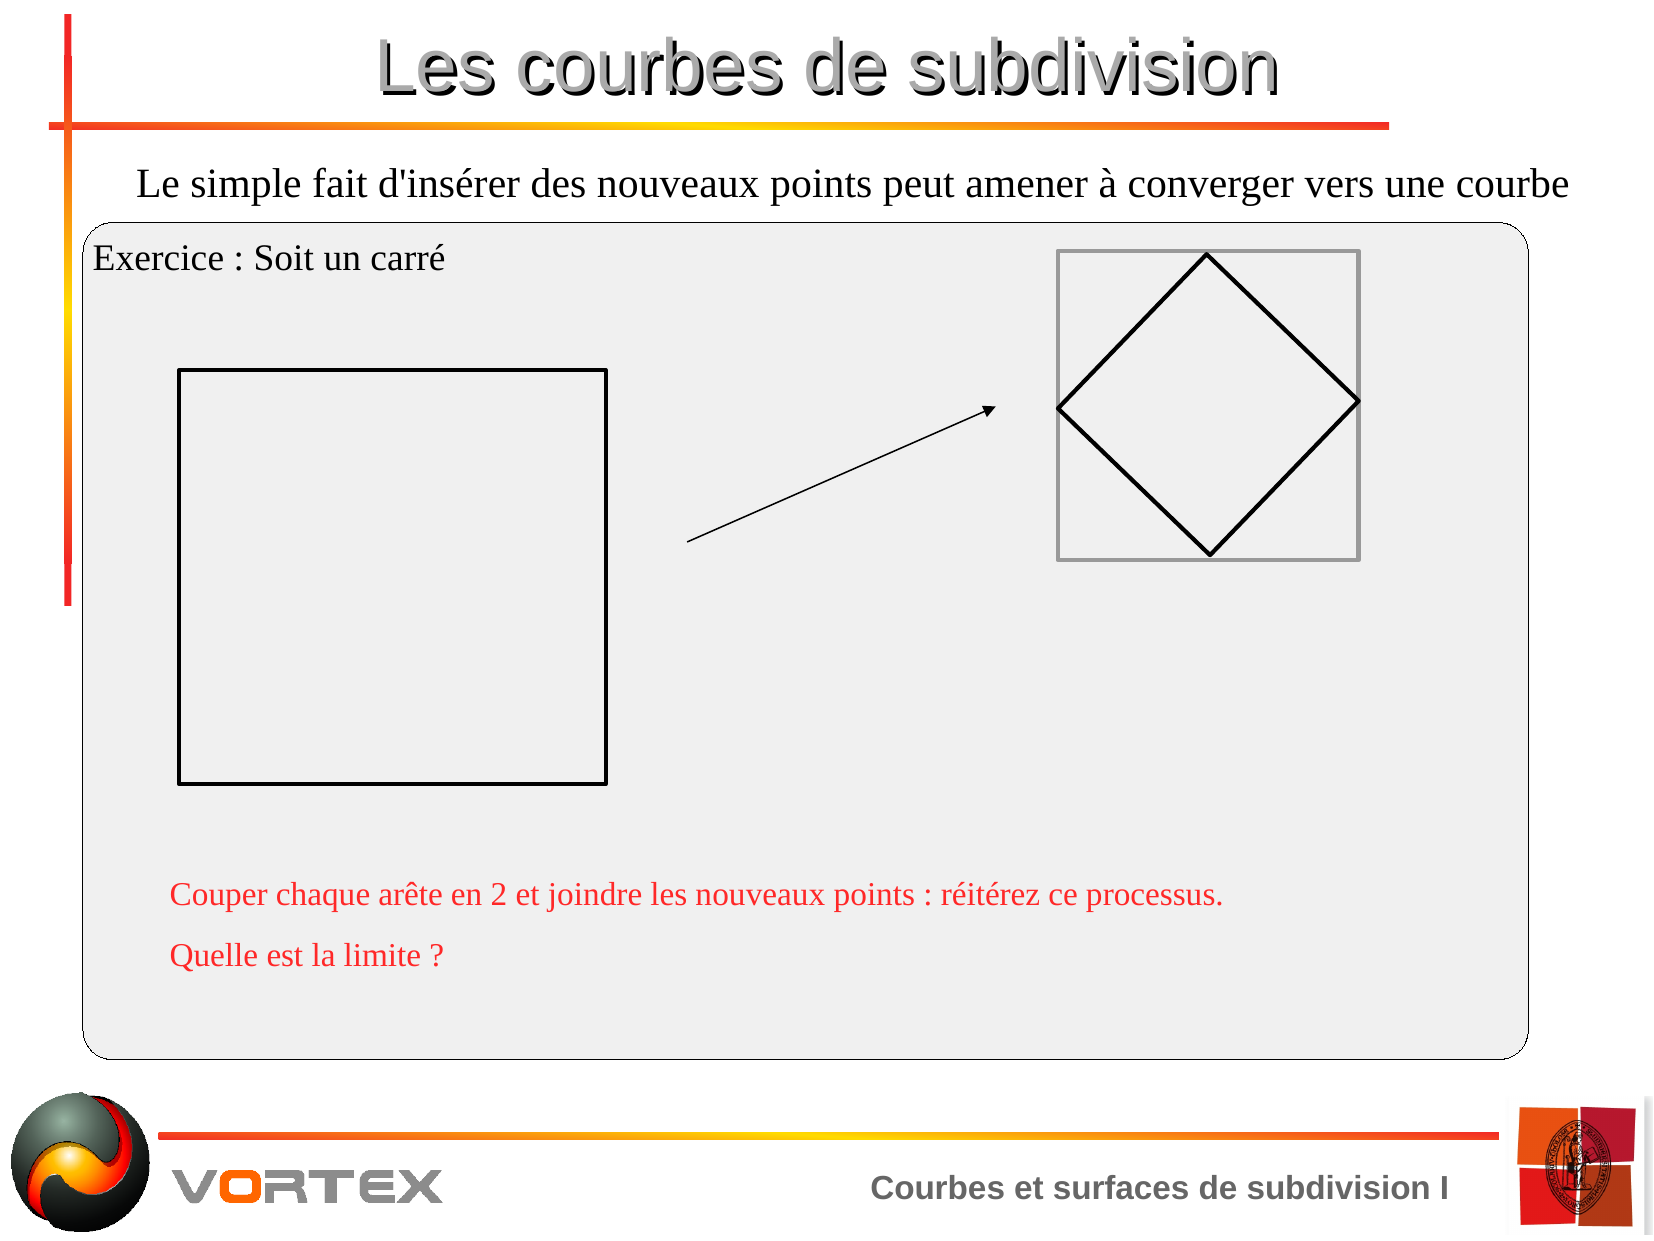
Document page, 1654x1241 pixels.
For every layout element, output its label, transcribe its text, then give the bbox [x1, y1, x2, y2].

title Les courbes de subdivision [0, 1, 1654, 130]
picture [1505, 1096, 1653, 1235]
picture [11, 1092, 443, 1232]
list Le simple fait d'insérer des nouveaux points peut amener à converger vers une courbe Exercice : Soit un carré Couper chaque arête en 2 et joindre les nouveaux points : réitérez ce processus. Quelle est la limite ? [75, 160, 1625, 1103]
